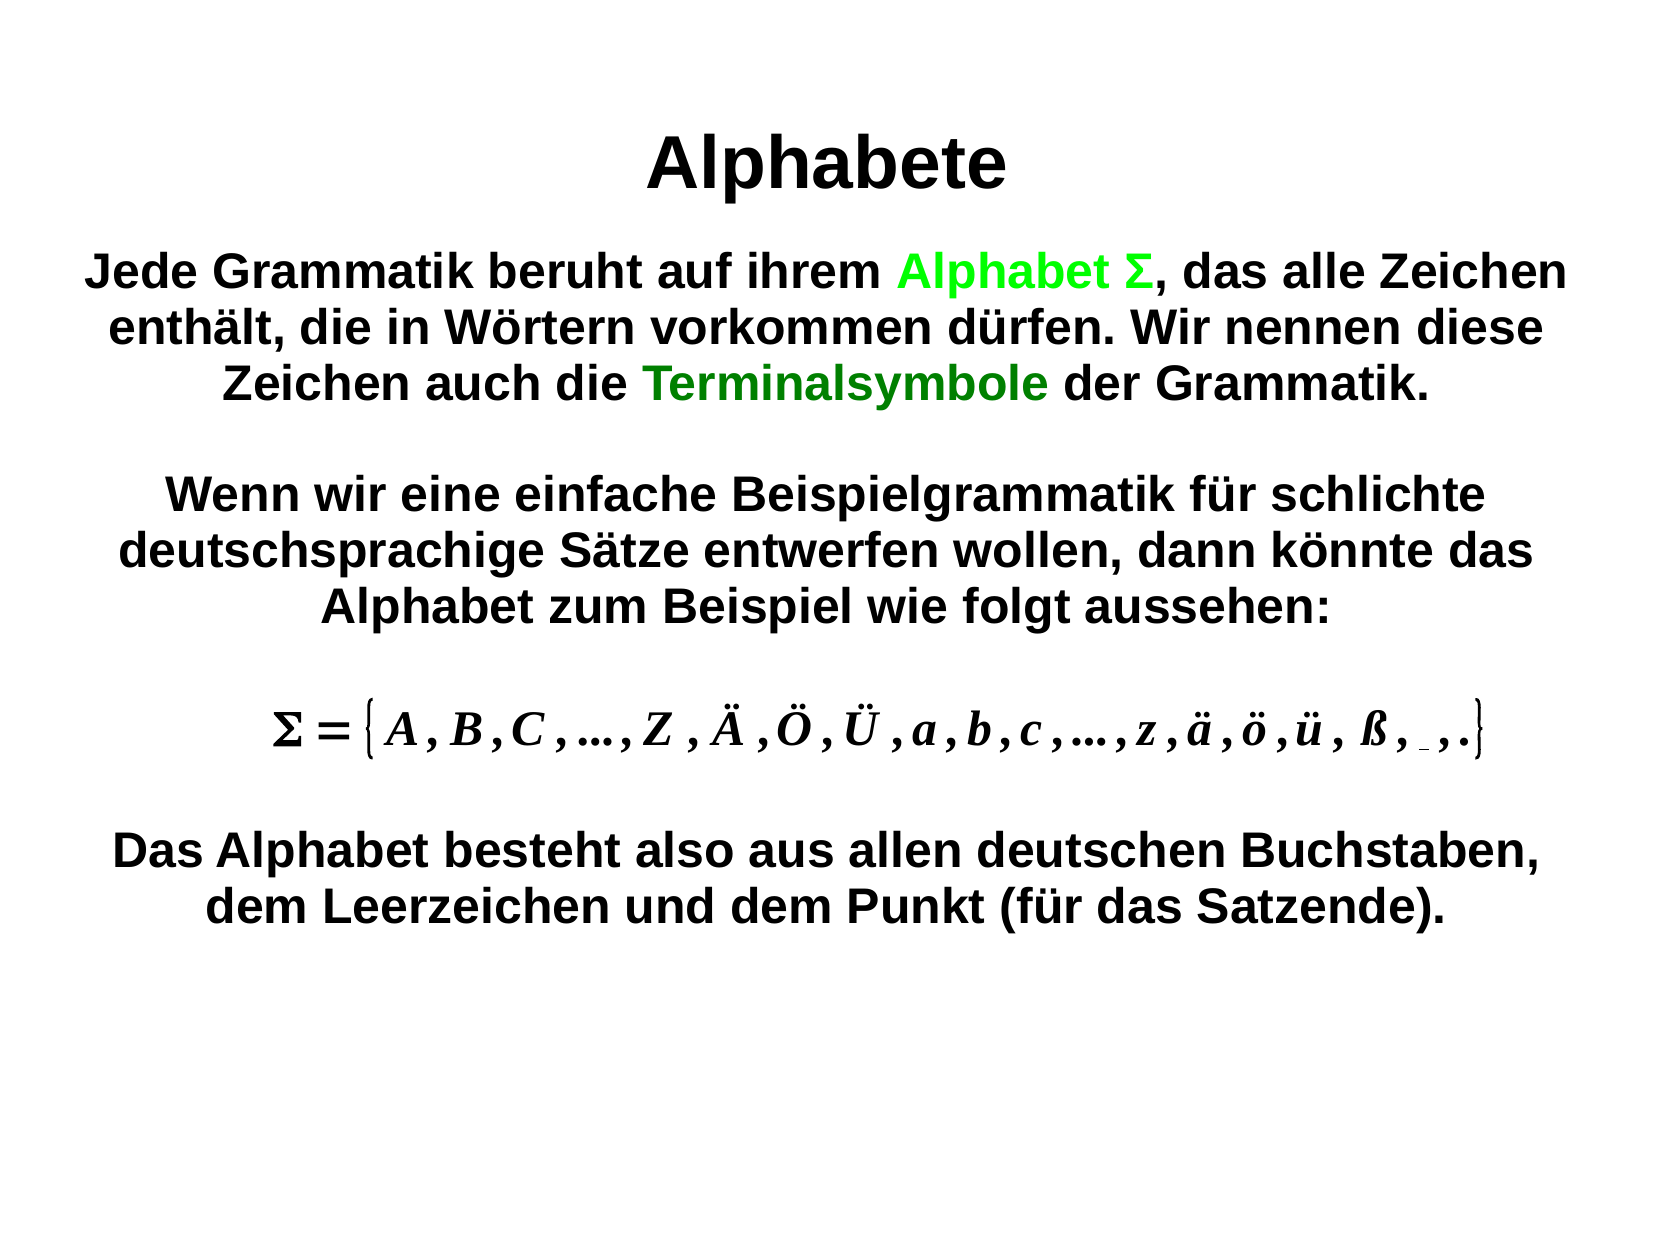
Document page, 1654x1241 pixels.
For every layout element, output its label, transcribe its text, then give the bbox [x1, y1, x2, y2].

text_box Jede Grammatik beruht auf ihrem Alphabet Σ, das alle Zeichen enthält, die in Wörtern vorkommen dürfen. Wir nennen diese Zeichen auch die Terminalsymbole der Grammatik. Wenn wir eine einfache Beispielgrammatik für schlichte deutschsprachige Sätze entwerfen wollen, dann könnte das Alphabet zum Beispiel wie folgt aussehen: [59, 236, 1595, 650]
text_box Das Alphabet besteht also aus allen deutschen Buchstaben, dem Leerzeichen und dem Punkt (für das Satzende). [59, 814, 1595, 945]
chart [776, 593, 895, 653]
title Alphabete [88, 118, 1565, 207]
chart [265, 697, 1495, 760]
